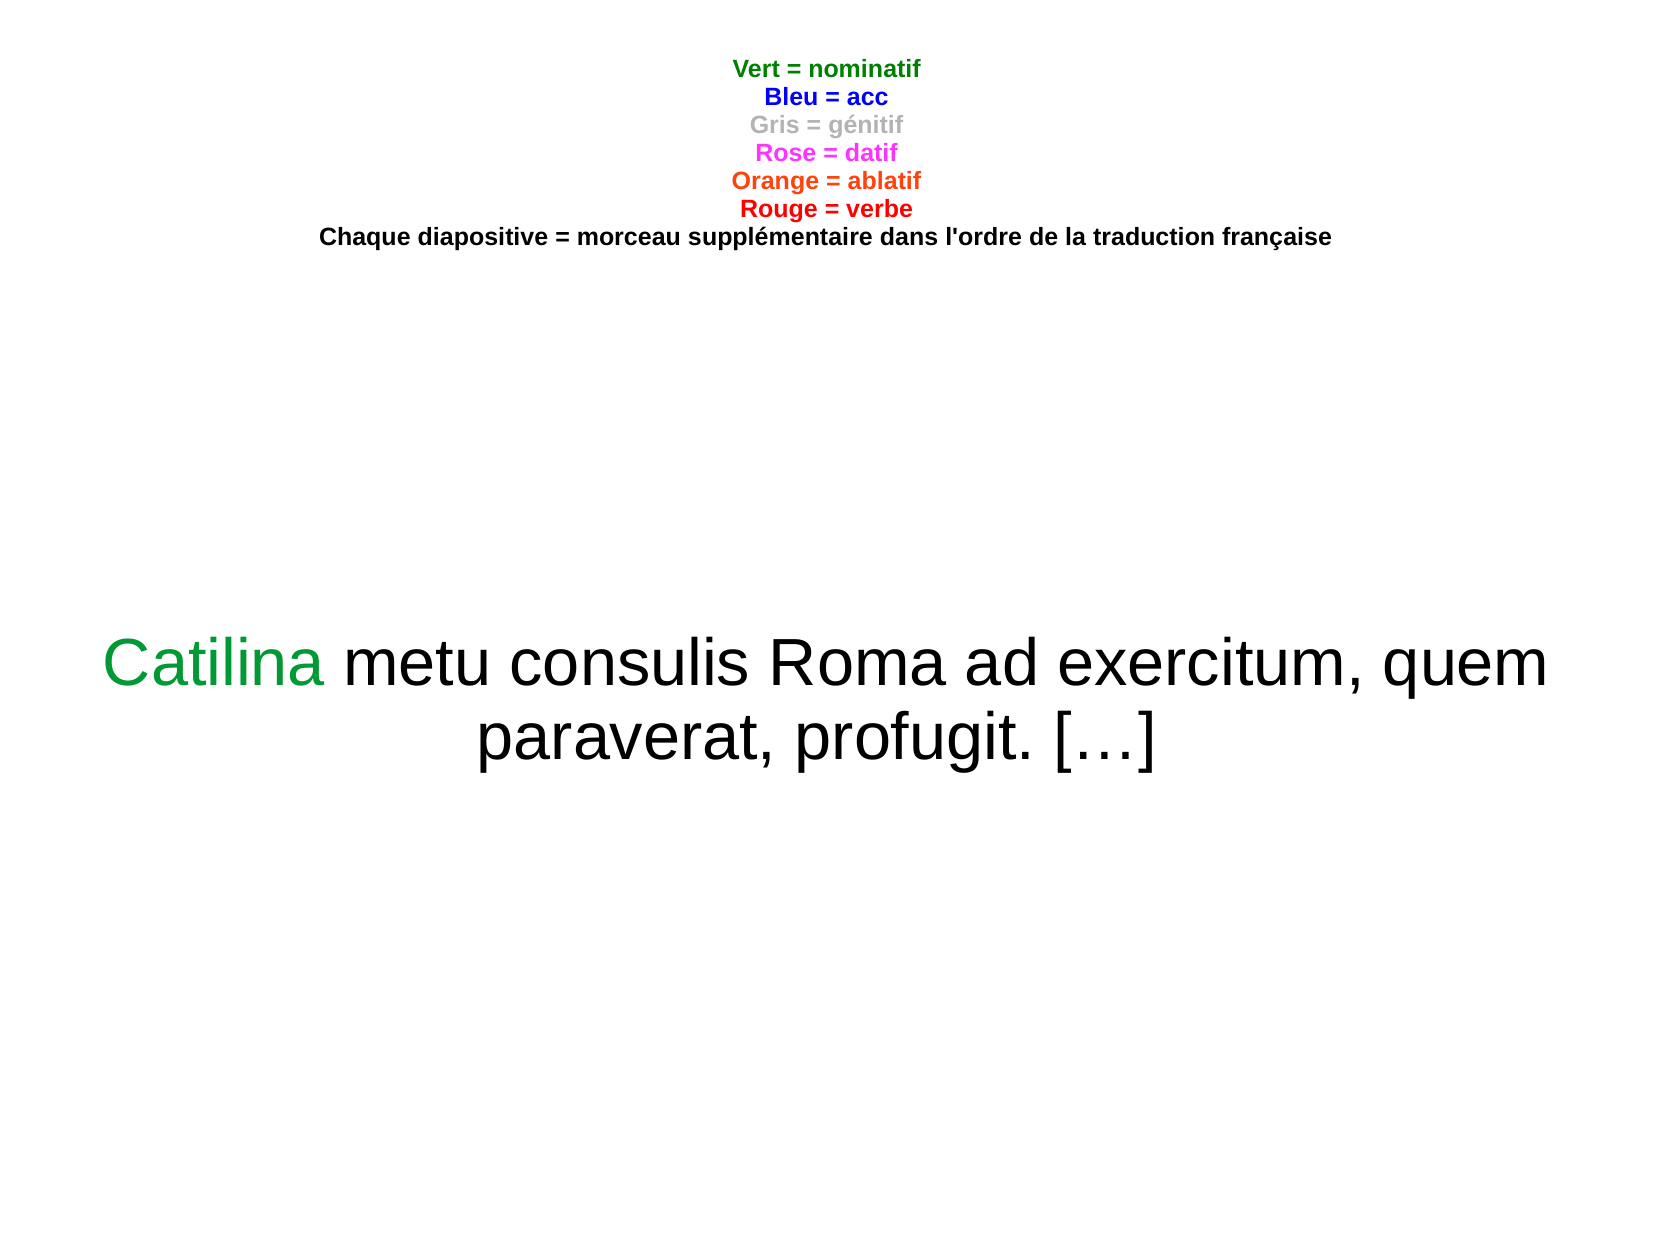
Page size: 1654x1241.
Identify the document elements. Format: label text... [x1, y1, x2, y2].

subtitle Catilina metu consulis Roma ad exercitum, quem paraverat, profugit. […] [82, 290, 1571, 1109]
title Vert = nominatif Bleu = acc Gris = génitif Rose = datif Orange = ablatif Rouge = verbe Chaque diapositive = morceau supplémentaire dans l'ordre de la traduction française [82, 49, 1571, 257]
